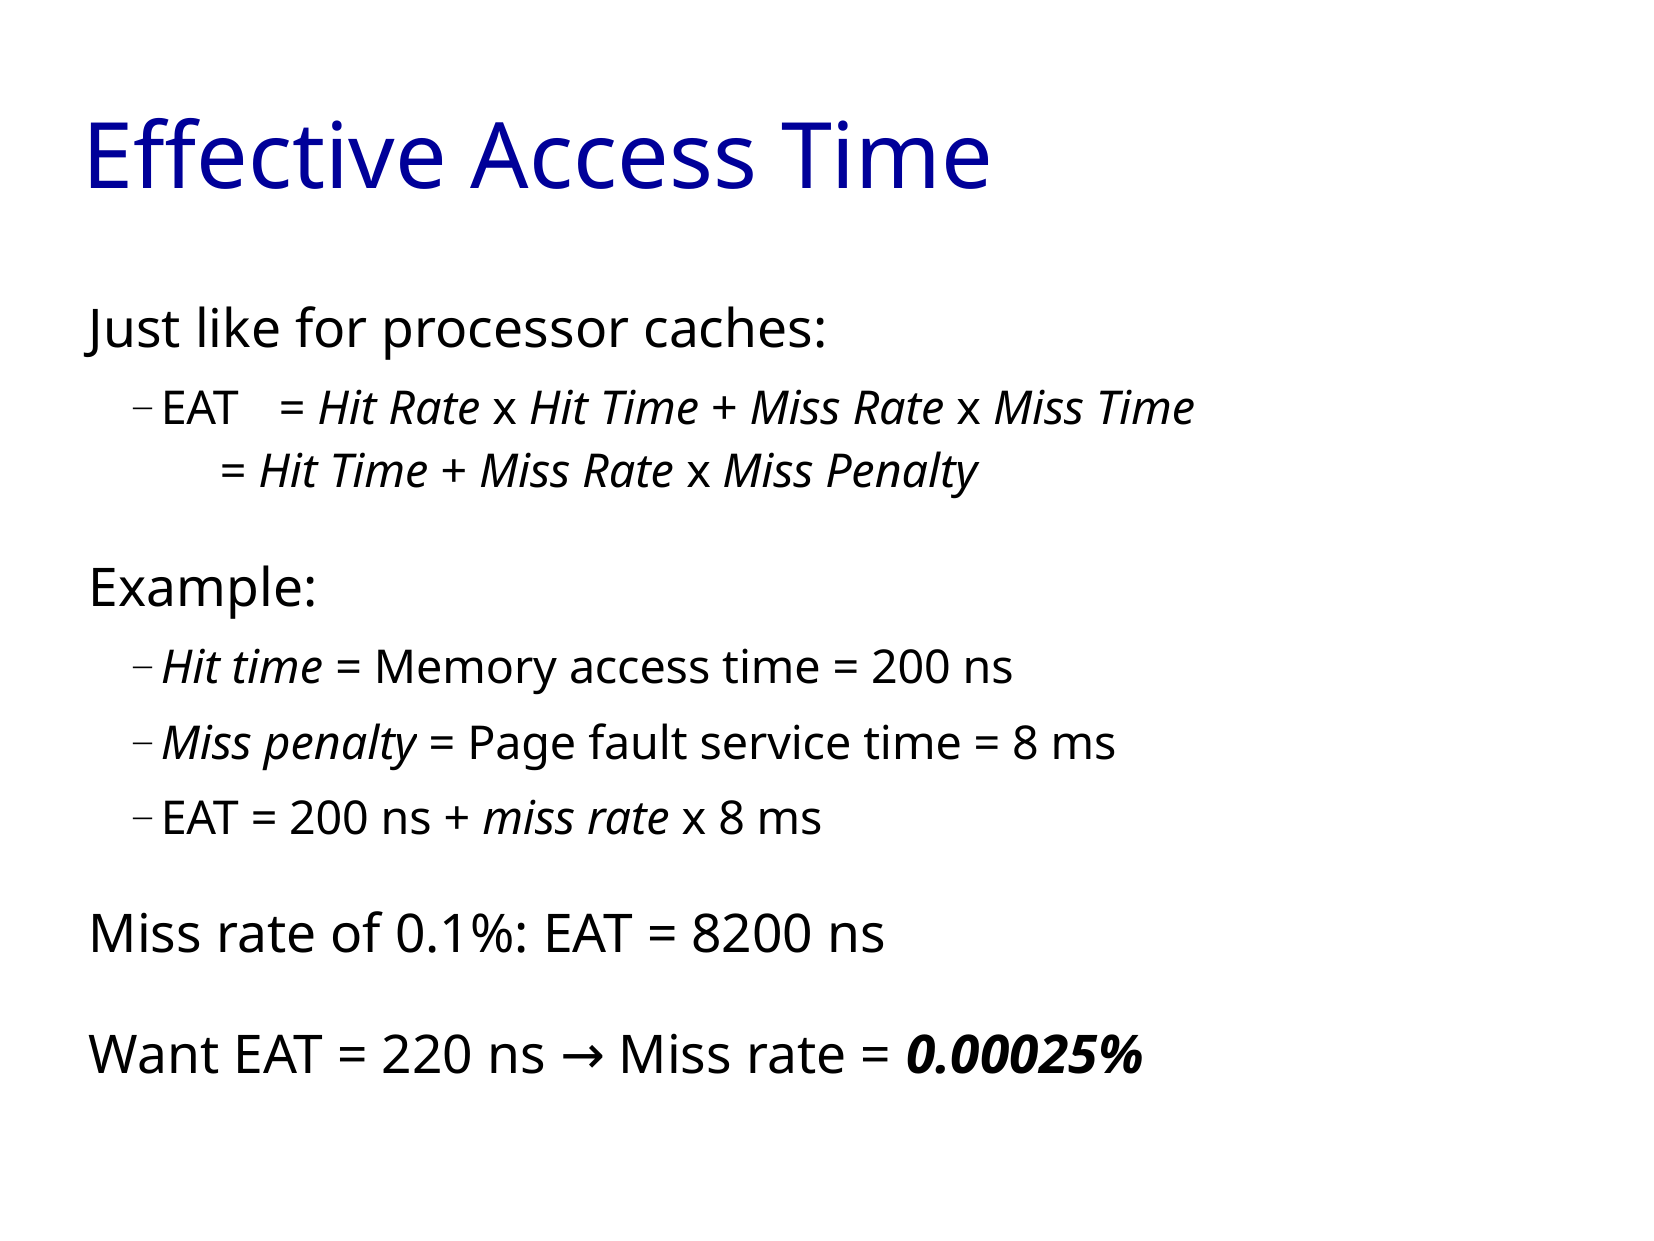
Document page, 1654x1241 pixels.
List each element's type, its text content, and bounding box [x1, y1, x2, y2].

title Effective Access Time [82, 49, 1571, 257]
list Just like for processor caches: EAT = Hit Rate x Hit Time + Miss Rate x Miss Time = Hit Time + Miss Rate x Miss Penalty Example: Hit time = Memory access time = 200 ns Miss penalty = Page fault service time = 8 ms EAT = 200 ns + miss rate x 8 ms Miss rate of 0.1%: EAT = 8200 ns Want EAT = 220 ns → Miss rate = 0.00025% [60, 290, 1571, 1096]
